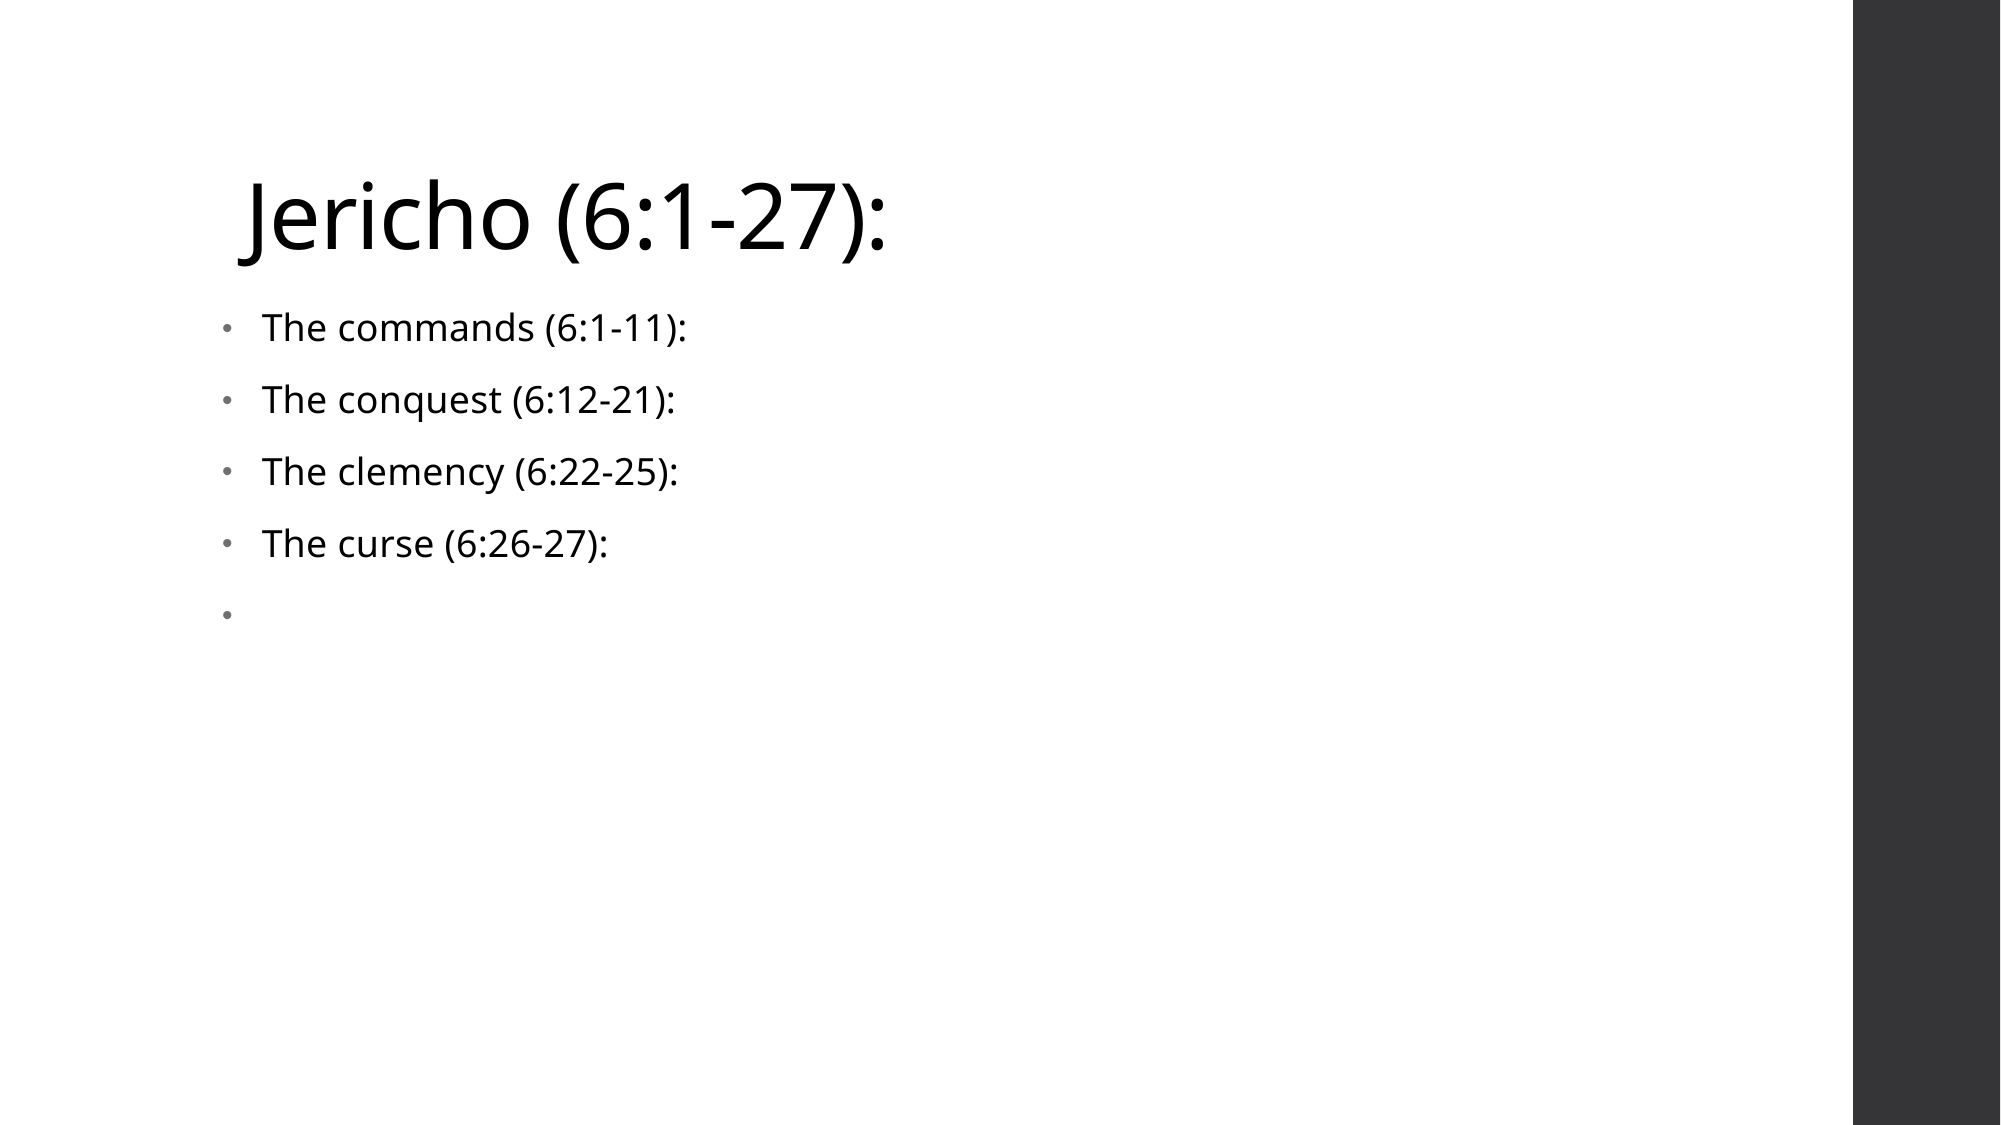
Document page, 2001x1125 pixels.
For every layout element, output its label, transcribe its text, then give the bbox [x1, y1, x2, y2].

list The commands (6:1-11): The conquest (6:12-21): The clemency (6:22-25): The curse (6:26-27): [206, 299, 1617, 1014]
title Jericho (6:1-27): [206, 60, 1797, 278]
